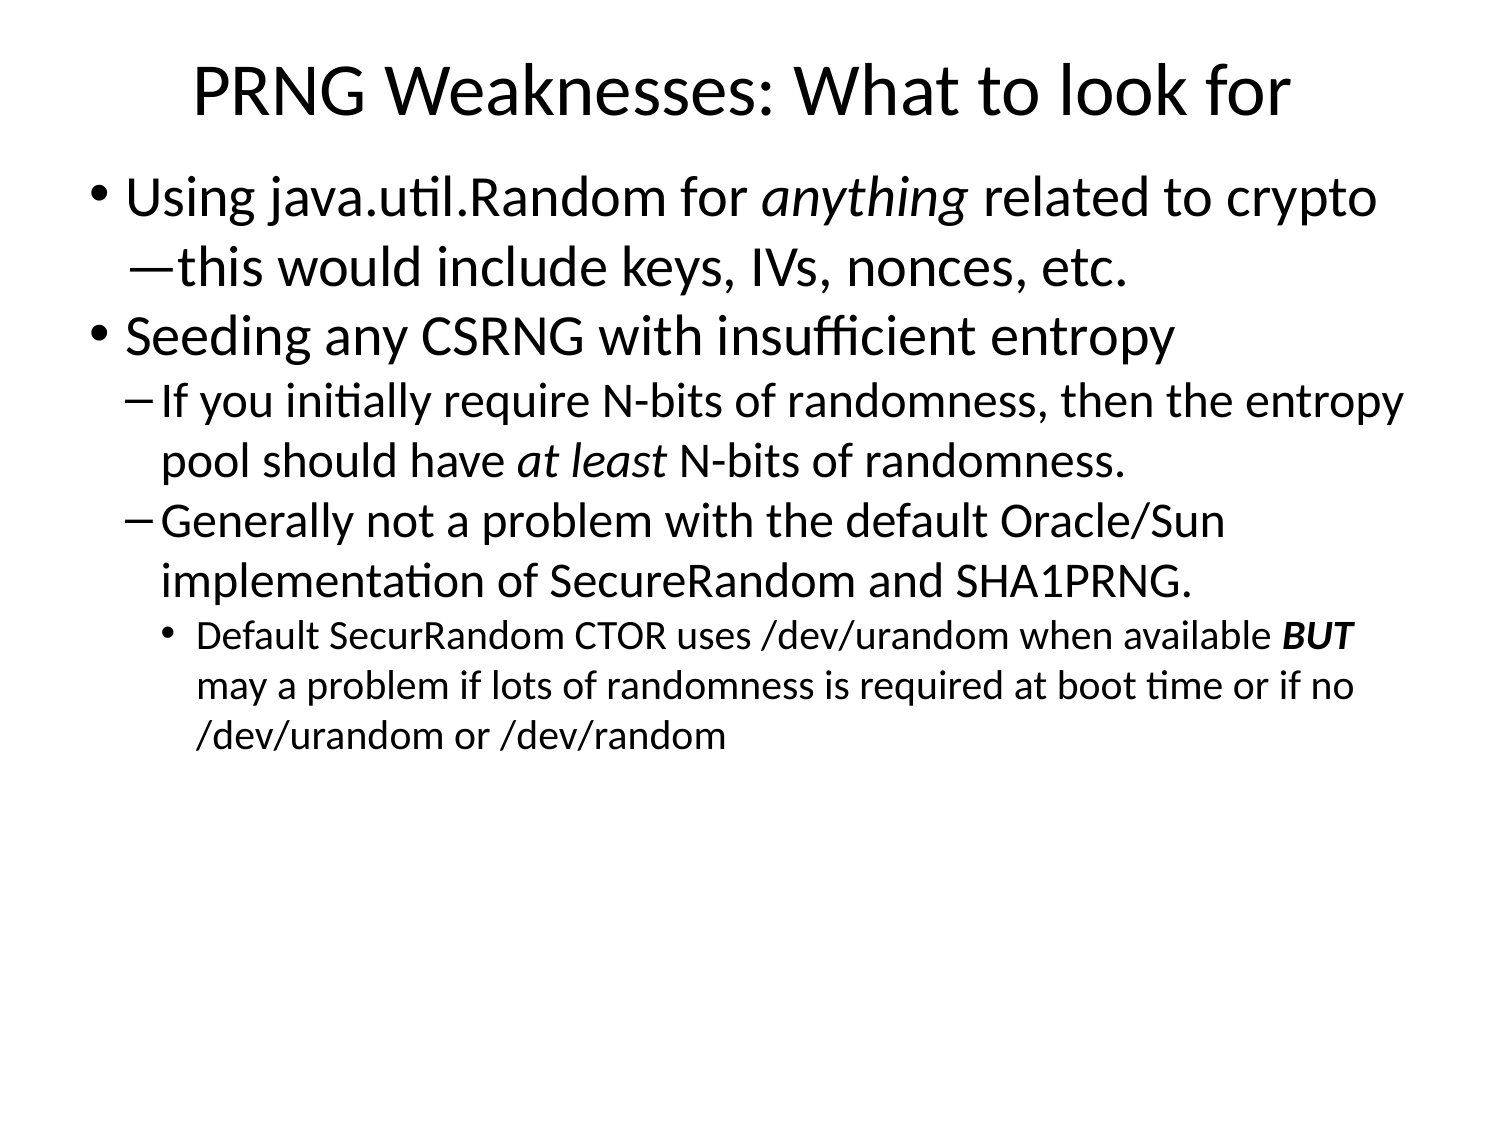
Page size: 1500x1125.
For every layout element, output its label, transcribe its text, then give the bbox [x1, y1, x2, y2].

text_box Using java.util.Random for anything related to crypto—this would include keys, IVs, nonces, etc. Seeding any CSRNG with insufficient entropy If you initially require N-bits of randomness, then the entropy pool should have at least N-bits of randomness. Generally not a problem with the default Oracle/Sun implementation of SecureRandom and SHA1PRNG. Default SecurRandom CTOR uses /dev/urandom when available BUT may a problem if lots of randomness is required at boot time or if no /dev/urandom or /dev/random [75, 150, 1425, 1021]
text_box PRNG Weaknesses: What to look for [30, 0, 1456, 180]
